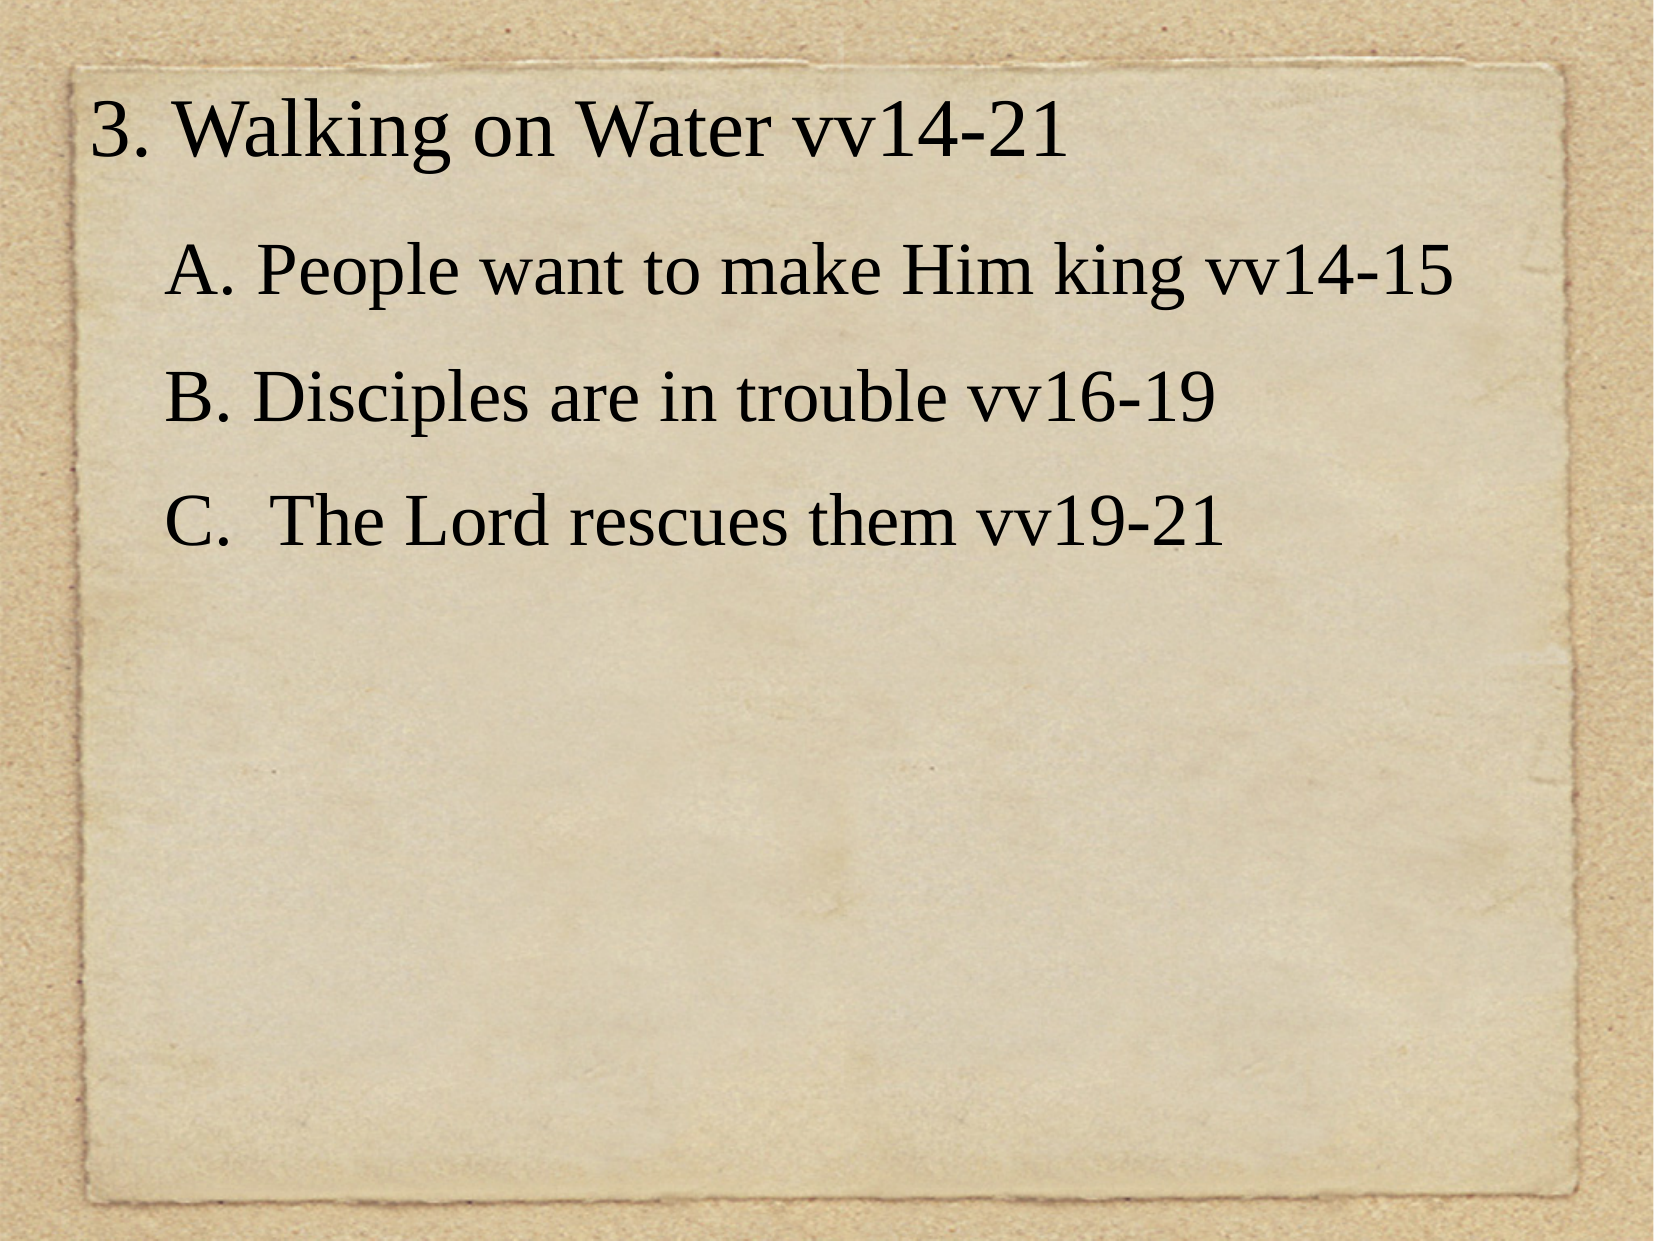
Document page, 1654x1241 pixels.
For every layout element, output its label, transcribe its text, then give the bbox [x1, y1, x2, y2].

text_box 3. Walking on Water vv14-21 A. People want to make Him king vv14-15 B. Disciples are in trouble vv16-19 C. The Lord rescues them vv19-21 [75, 75, 1538, 1201]
picture [0, 0, 1654, 1241]
